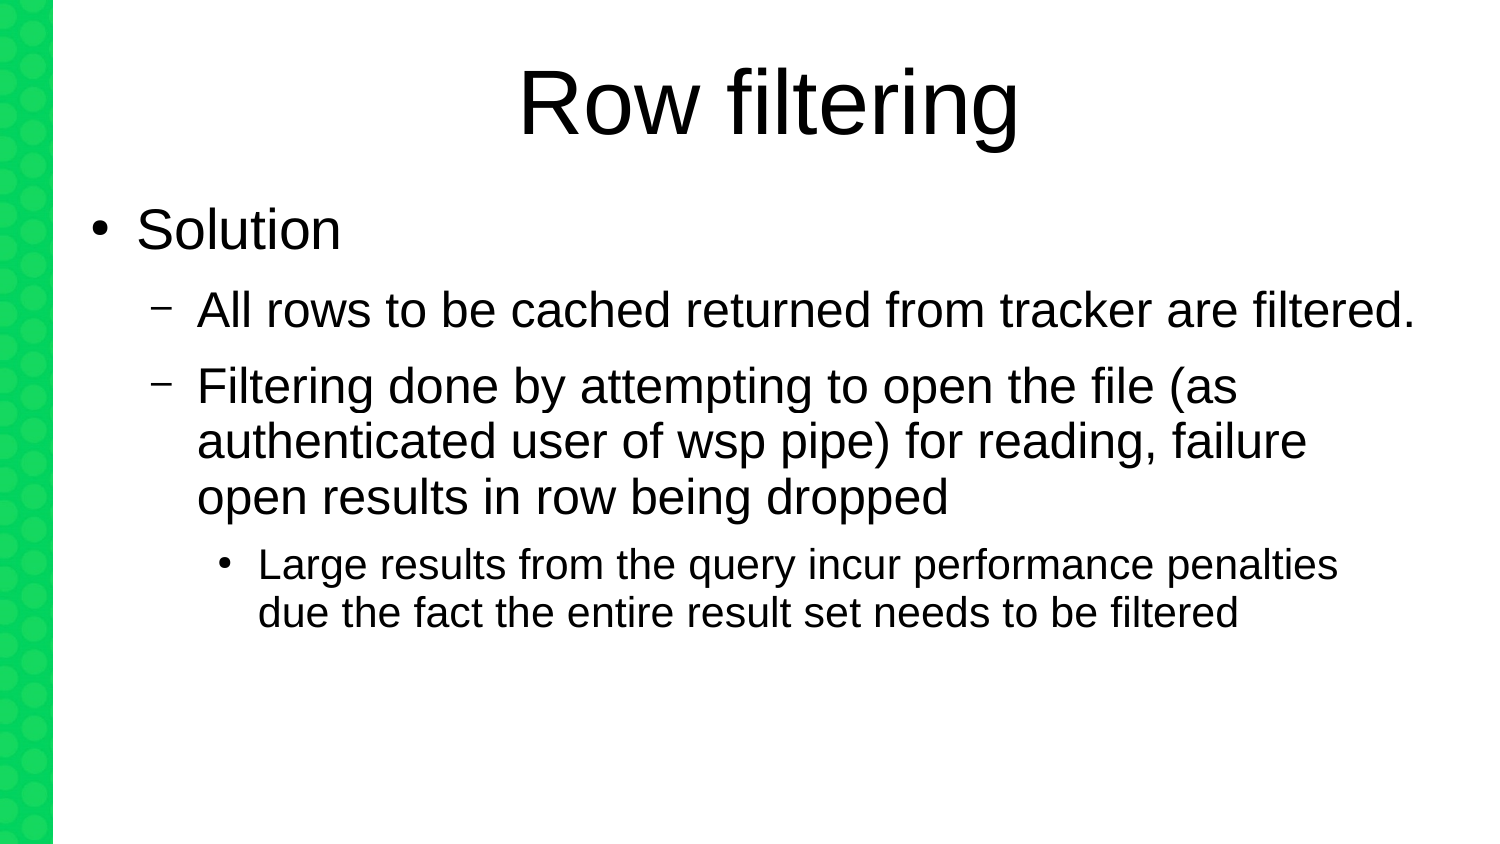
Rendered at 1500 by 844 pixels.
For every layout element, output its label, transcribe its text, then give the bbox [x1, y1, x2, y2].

picture [0, 0, 61, 844]
title Row filtering [143, 51, 1397, 154]
list Solution All rows to be cached returned from tracker are filtered. Filtering done by attempting to open the file (as authenticated user of wsp pipe) for reading, failure open results in row being dropped Large results from the query incur performance penalties due the fact the entire result set needs to be filtered [75, 197, 1425, 687]
